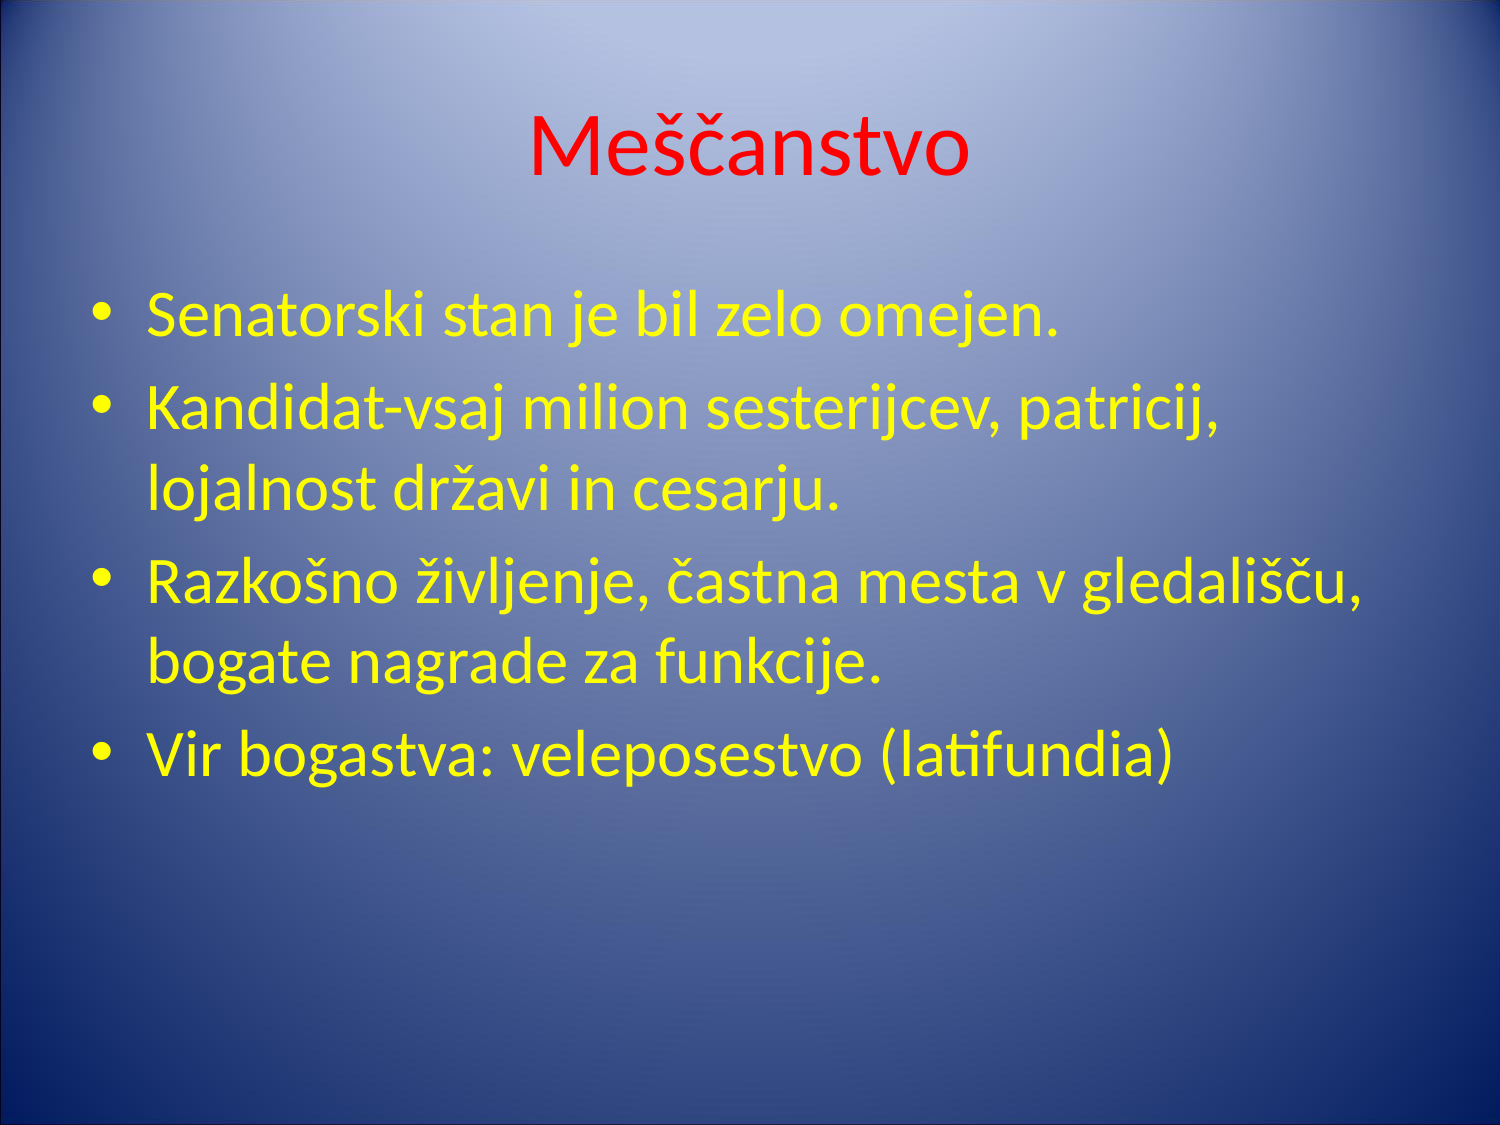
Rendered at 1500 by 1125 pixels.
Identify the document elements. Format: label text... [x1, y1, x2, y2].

picture [0, 0, 1500, 1125]
title Meščanstvo [75, 45, 1425, 233]
list Senatorski stan je bil zelo omejen. Kandidat-vsaj milion sesterijcev, patricij, lojalnost državi in cesarju. Razkošno življenje, častna mesta v gledališču, bogate nagrade za funkcije. Vir bogastva: veleposestvo (latifundia) [75, 262, 1425, 1005]
